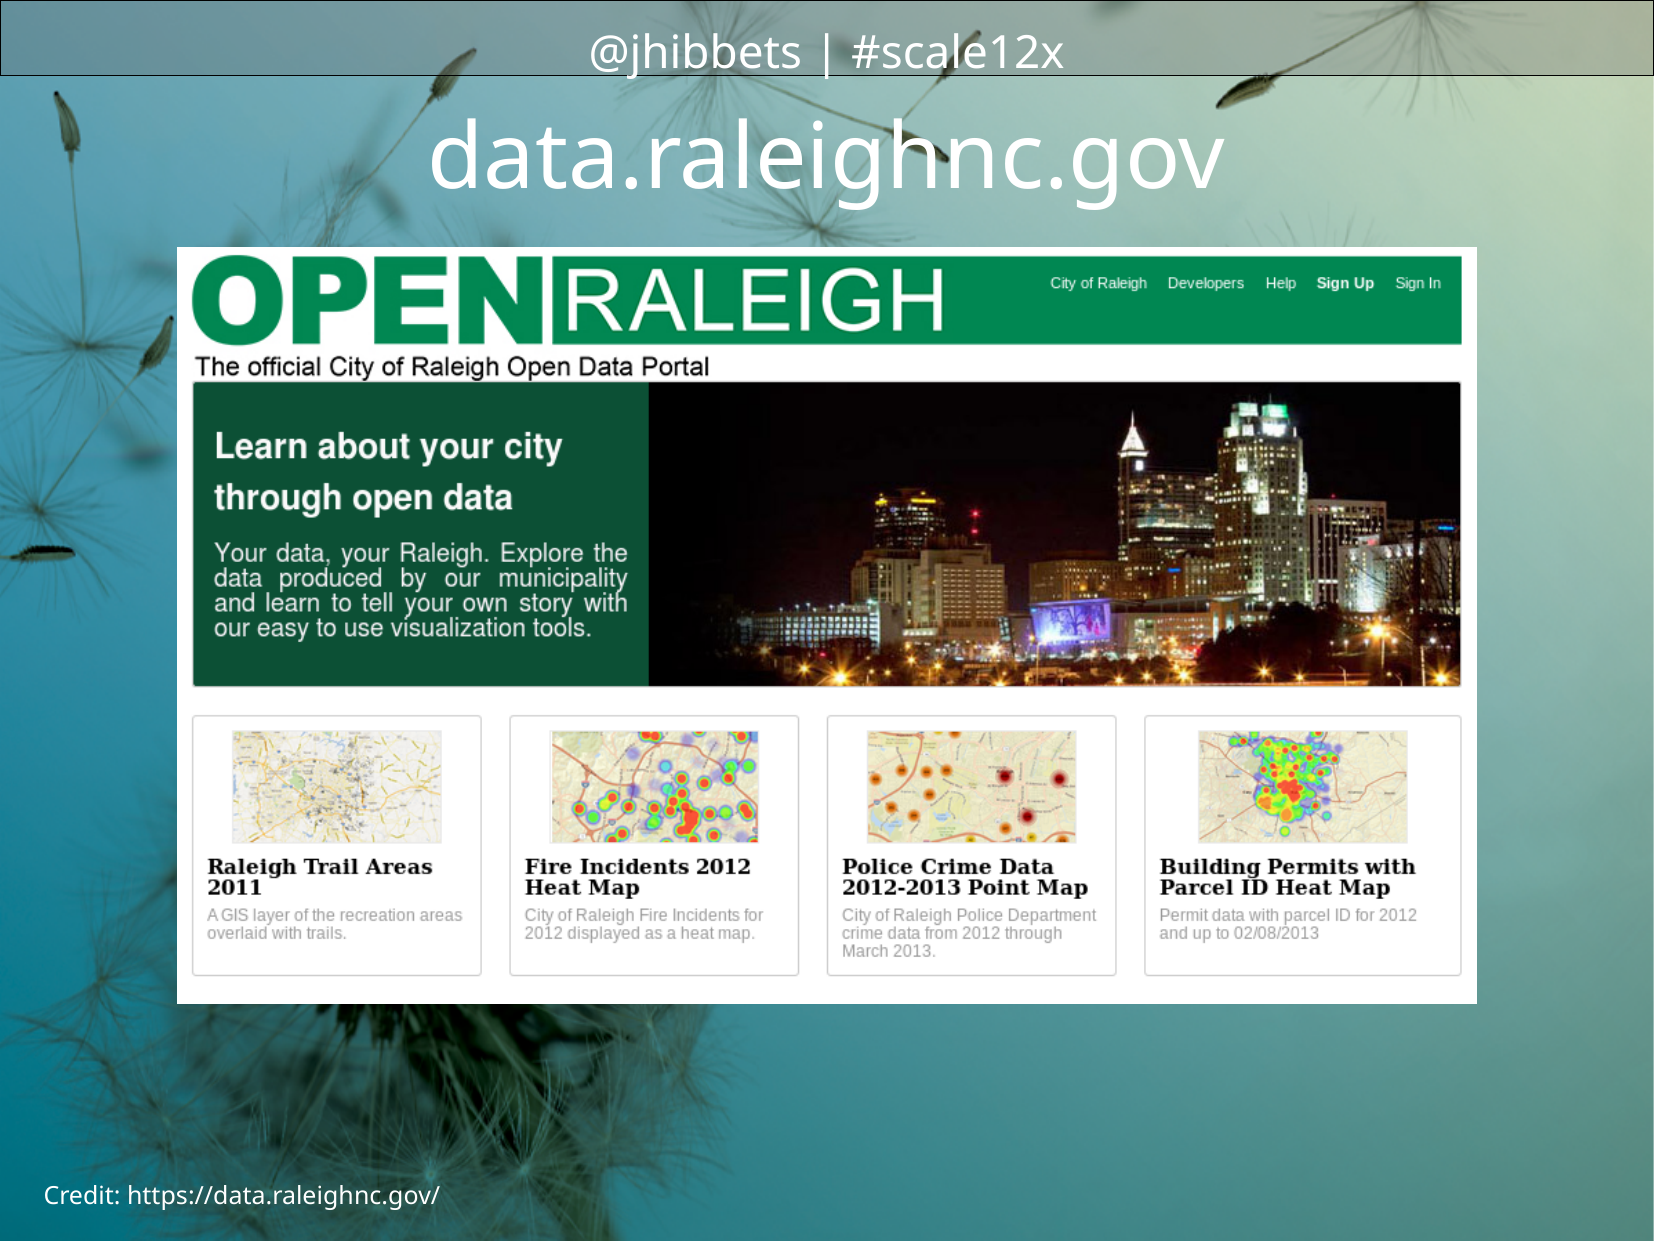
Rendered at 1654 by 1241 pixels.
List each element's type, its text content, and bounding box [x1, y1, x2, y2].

title data.raleighnc.gov [82, 49, 1571, 257]
picture [0, 76, 1654, 1241]
text_box Credit: https://data.raleighnc.gov/ [28, 1170, 461, 1213]
